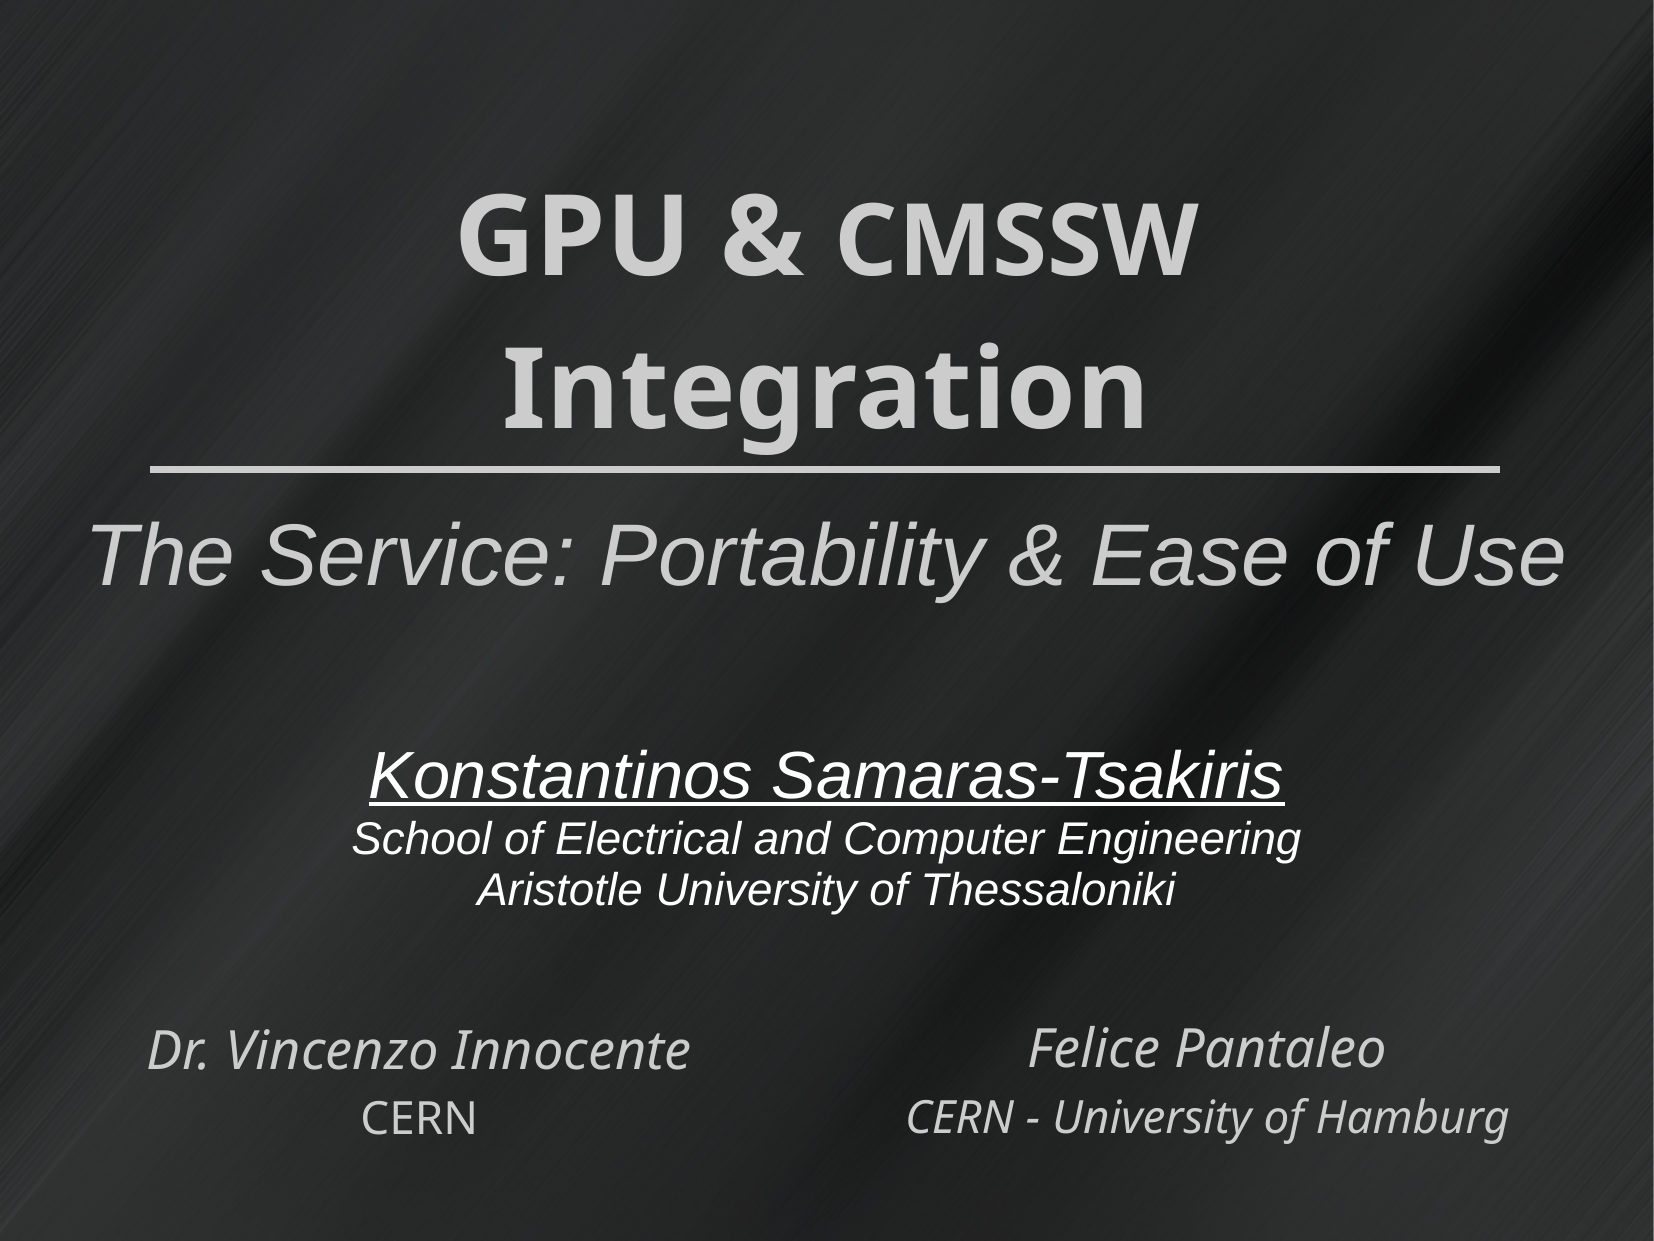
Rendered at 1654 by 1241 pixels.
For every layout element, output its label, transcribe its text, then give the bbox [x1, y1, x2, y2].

subtitle The Service: Portability & Ease of Use [82, 466, 1571, 644]
picture [0, 0, 1654, 1241]
title GPU & CMSSW Integration [82, 177, 1571, 440]
text_box Dr. Vincenzo Innocente CERN [106, 1003, 733, 1158]
text_box Konstantinos Samaras-Tsakiris School of Electrical and Computer Engineering Aristotle University of Thessaloniki [82, 696, 1571, 957]
text_box Felice Pantaleo CERN - University of Hamburg [885, 1002, 1530, 1217]
